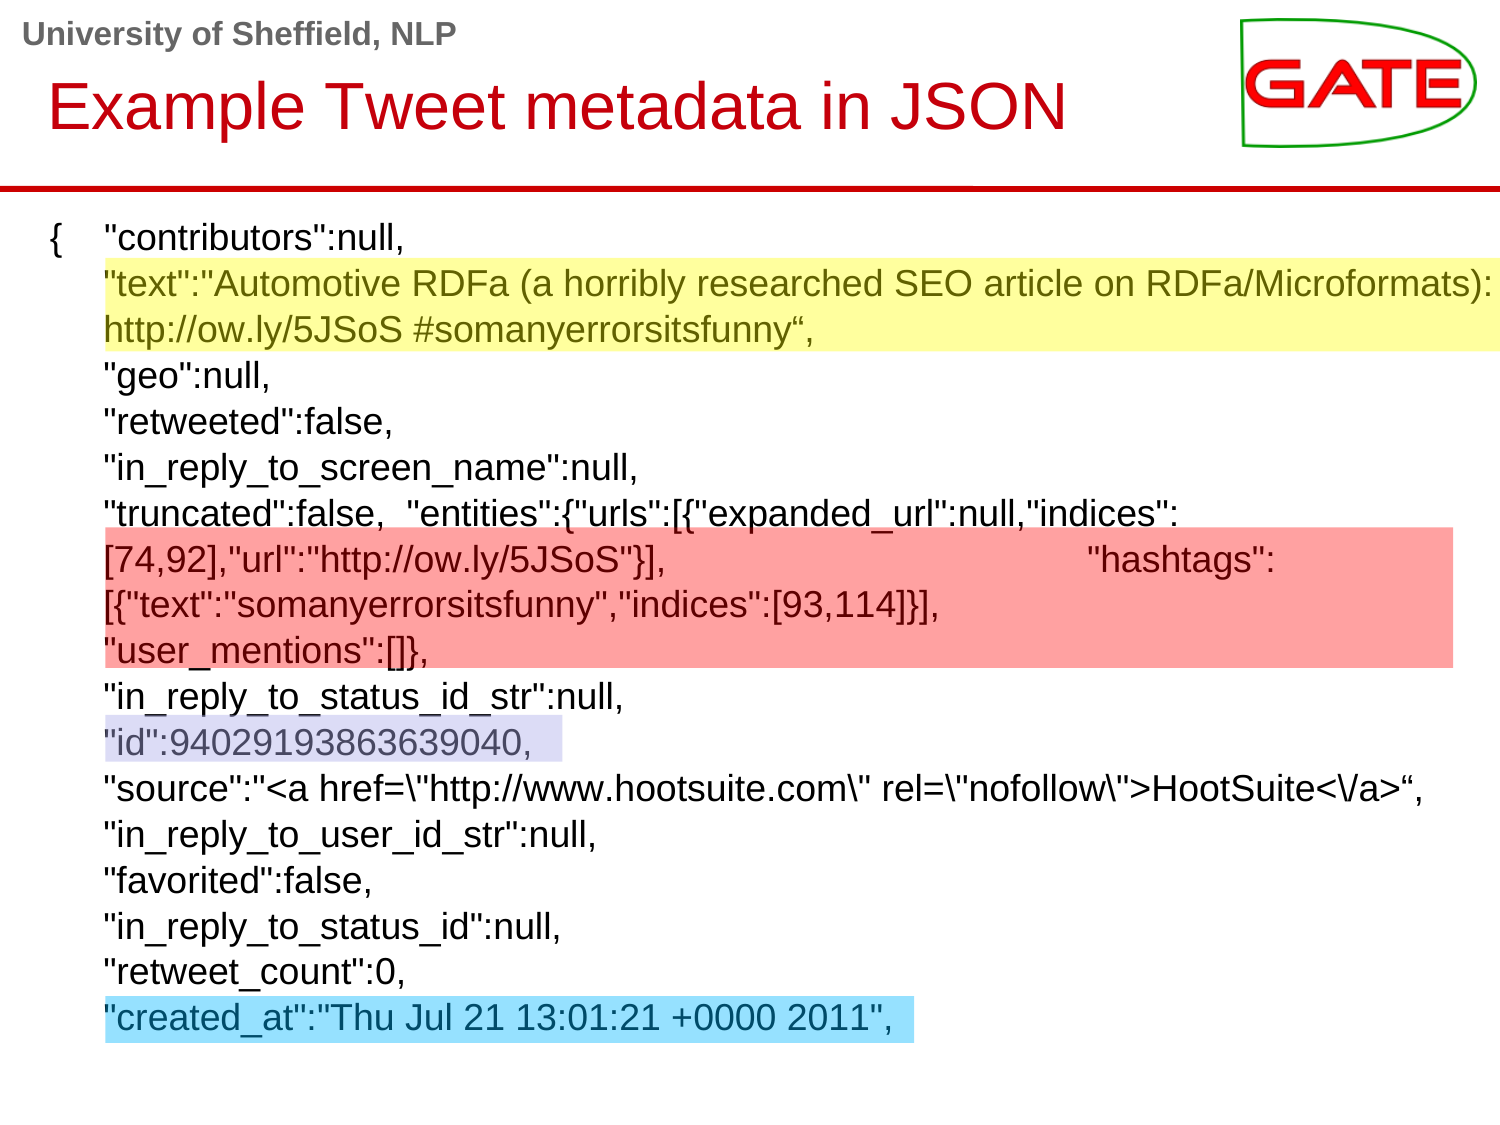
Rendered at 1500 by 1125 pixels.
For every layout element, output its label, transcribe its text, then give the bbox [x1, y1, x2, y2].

picture [1240, 18, 1477, 148]
text_box [105, 527, 1454, 668]
text_box Example Tweet metadata in JSON [47, 47, 1267, 168]
text_box { "contributors":null, "text":"Automotive RDFa (a horribly researched SEO article on RDFa/Microformats): http://ow.ly/5JSoS #somanyerrorsitsfunny“, "geo":null, "retweeted":false, "in_reply_to_screen_name":null, "truncated":false, "entities":{"urls":[{"expanded_url":null,"indices":[74,92],"url":"http://ow.ly/5JSoS"}], "hashtags":[{"text":"somanyerrorsitsfunny","indices":[93,114]}], "user_mentions":[]}, "in_reply_to_status_id_str":null, "id":94029193863639040, "source":"<a href=\"http://www.hootsuite.com\" rel=\"nofollow\">HootSuite<\/a>“, "in_reply_to_user_id_str":null, "favorited":false, "in_reply_to_status_id":null, "retweet_count":0, "created_at":"Thu Jul 21 13:01:21 +0000 2011", [47, 212, 1500, 1063]
text_box [105, 996, 915, 1043]
text_box [105, 257, 1500, 352]
text_box [105, 714, 563, 762]
